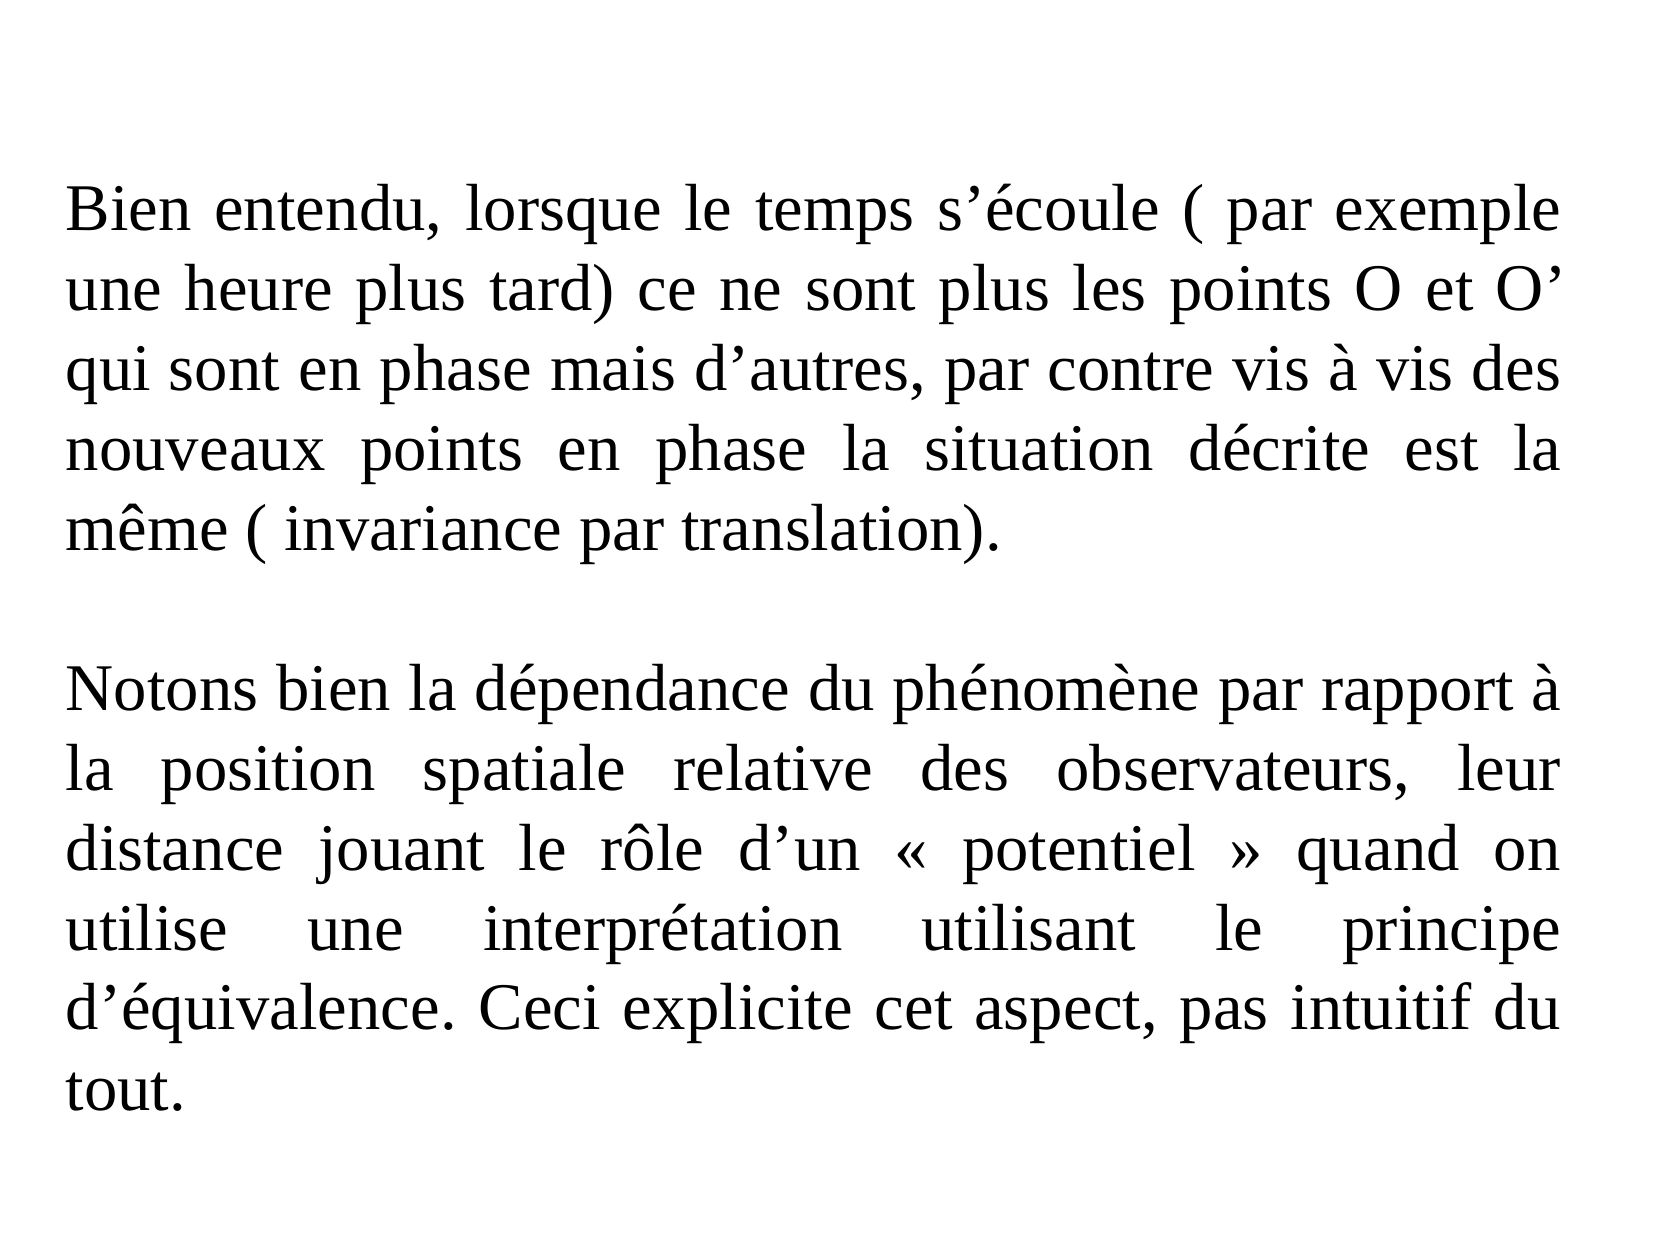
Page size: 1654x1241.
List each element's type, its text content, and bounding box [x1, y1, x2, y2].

text_box Bien entendu, lorsque le temps s’écoule ( par exemple une heure plus tard) ce ne sont plus les points O et O’ qui sont en phase mais d’autres, par contre vis à vis des nouveaux points en phase la situation décrite est la même ( invariance par translation). Notons bien la dépendance du phénomène par rapport à la position spatiale relative des observateurs, leur distance jouant le rôle d’un « potentiel » quand on utilise une interprétation utilisant le principe d’équivalence. Ceci explicite cet aspect, pas intuitif du tout. [50, 156, 1579, 1141]
